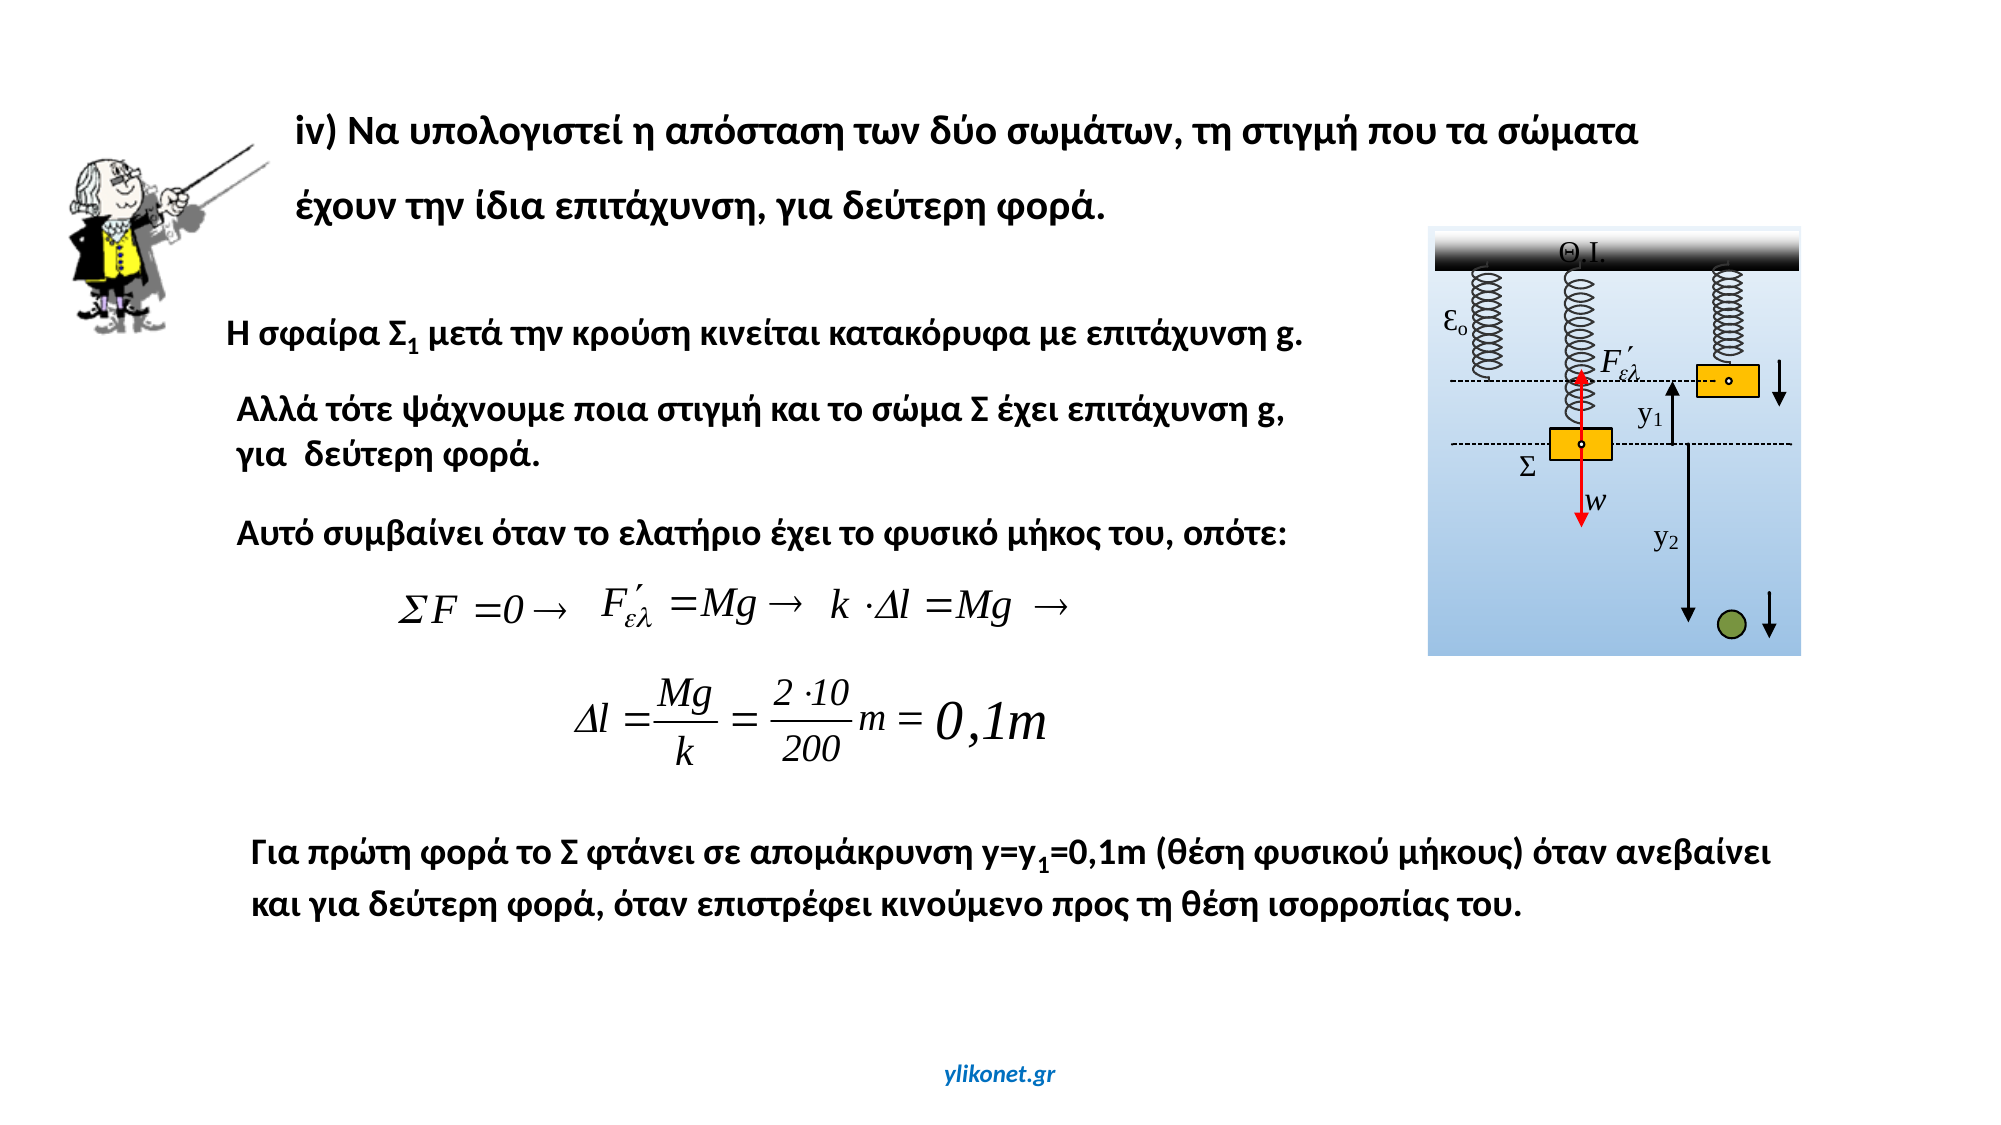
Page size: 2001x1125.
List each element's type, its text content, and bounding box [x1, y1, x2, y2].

picture [56, 139, 258, 332]
text_box Για πρώτη φορά το Σ φτάνει σε απομάκρυνση y=y1=0,1m (θέση φυσικού μήκους) όταν ανεβαίνει και για δεύτερη φορά, όταν επιστρέφει κινούμενο προς τη θέση ισορροπίας του. [236, 819, 1821, 926]
text_box Η σφαίρα Σ1 μετά την κρούση κινείται κατακόρυφα με επιτάχυνση g. [211, 300, 1427, 362]
chart [1028, 591, 1083, 630]
text_box Αλλά τότε ψάχνουμε ποια στιγμή και το σώμα Σ έχει επιτάχυνση g, για δεύτερη φορά. [221, 376, 1356, 483]
chart [930, 687, 1056, 759]
chart [764, 668, 923, 770]
chart [566, 666, 758, 775]
chart [593, 574, 817, 638]
text_box iv) Να υπολογιστεί η απόσταση των δύο σωμάτων, τη στιγμή που τα σώματα έχουν την ίδια επιτάχυνση, για δεύτερη φορά. [279, 70, 1721, 230]
text_box ylikonet.gr [683, 1042, 1317, 1103]
chart [823, 580, 1022, 637]
text_box Αυτό συμβαίνει όταν το ελατήριο έχει το φυσικό μήκος του, οπότε: [221, 500, 1342, 561]
chart [391, 574, 584, 634]
chart [1427, 226, 1802, 656]
